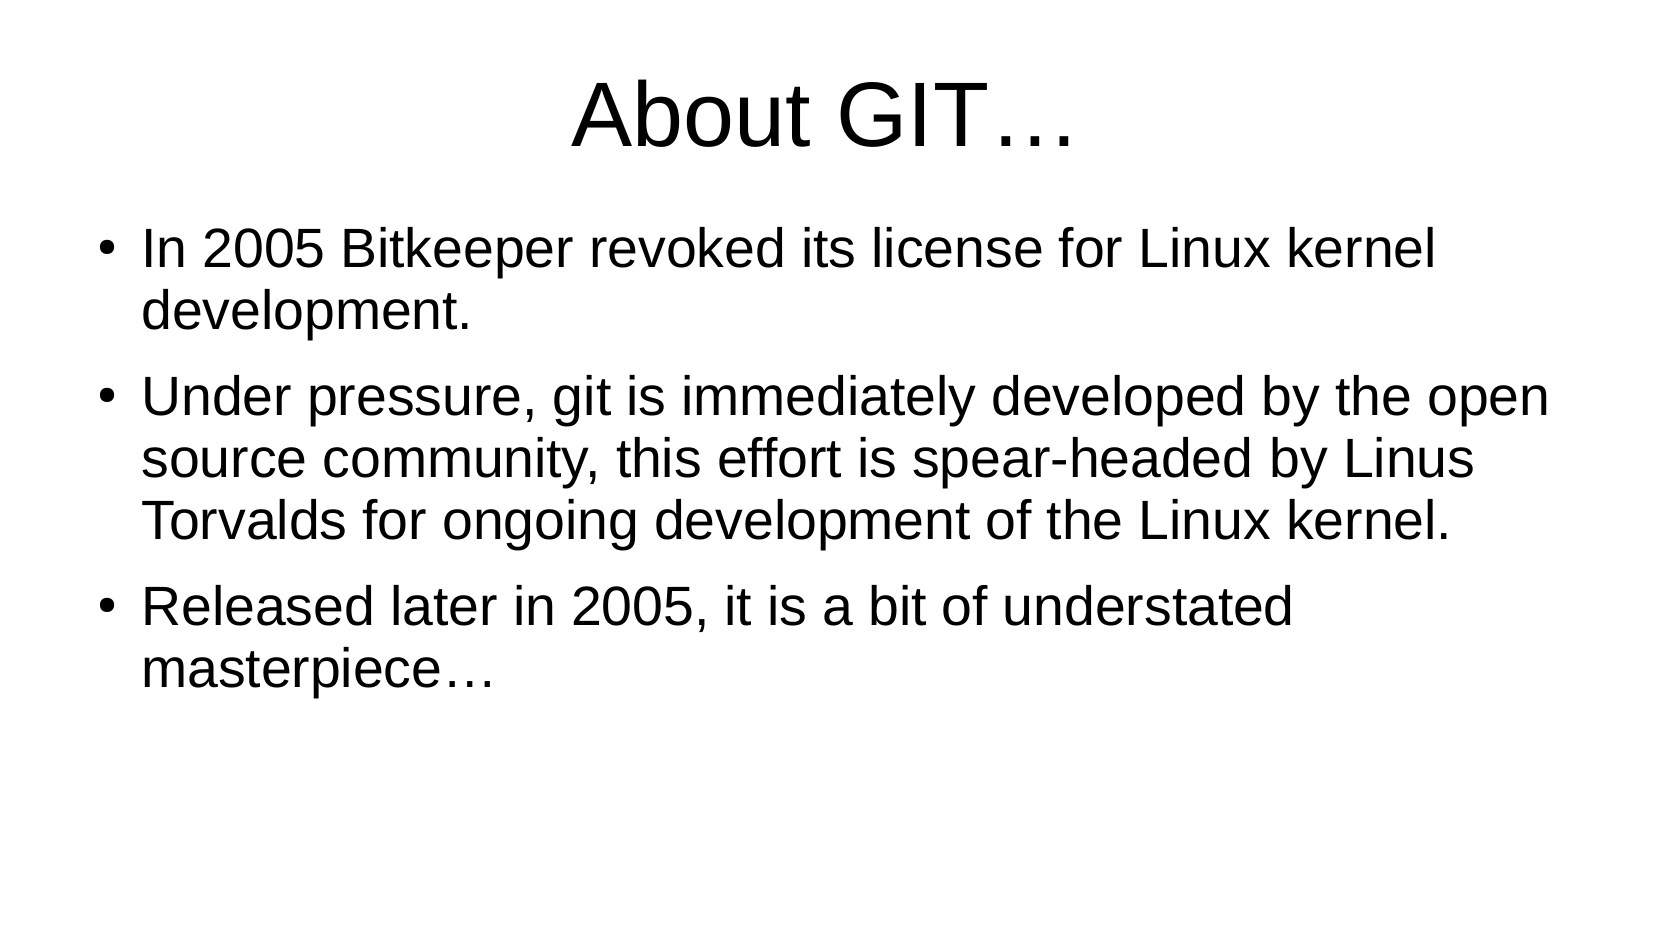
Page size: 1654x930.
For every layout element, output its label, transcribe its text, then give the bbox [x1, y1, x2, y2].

list In 2005 Bitkeeper revoked its license for Linux kernel development. Under pressure, git is immediately developed by the open source community, this effort is spear-headed by Linus Torvalds for ongoing development of the Linux kernel. Released later in 2005, it is a bit of understated masterpiece… [82, 217, 1571, 757]
title About GIT… [82, 37, 1571, 193]
